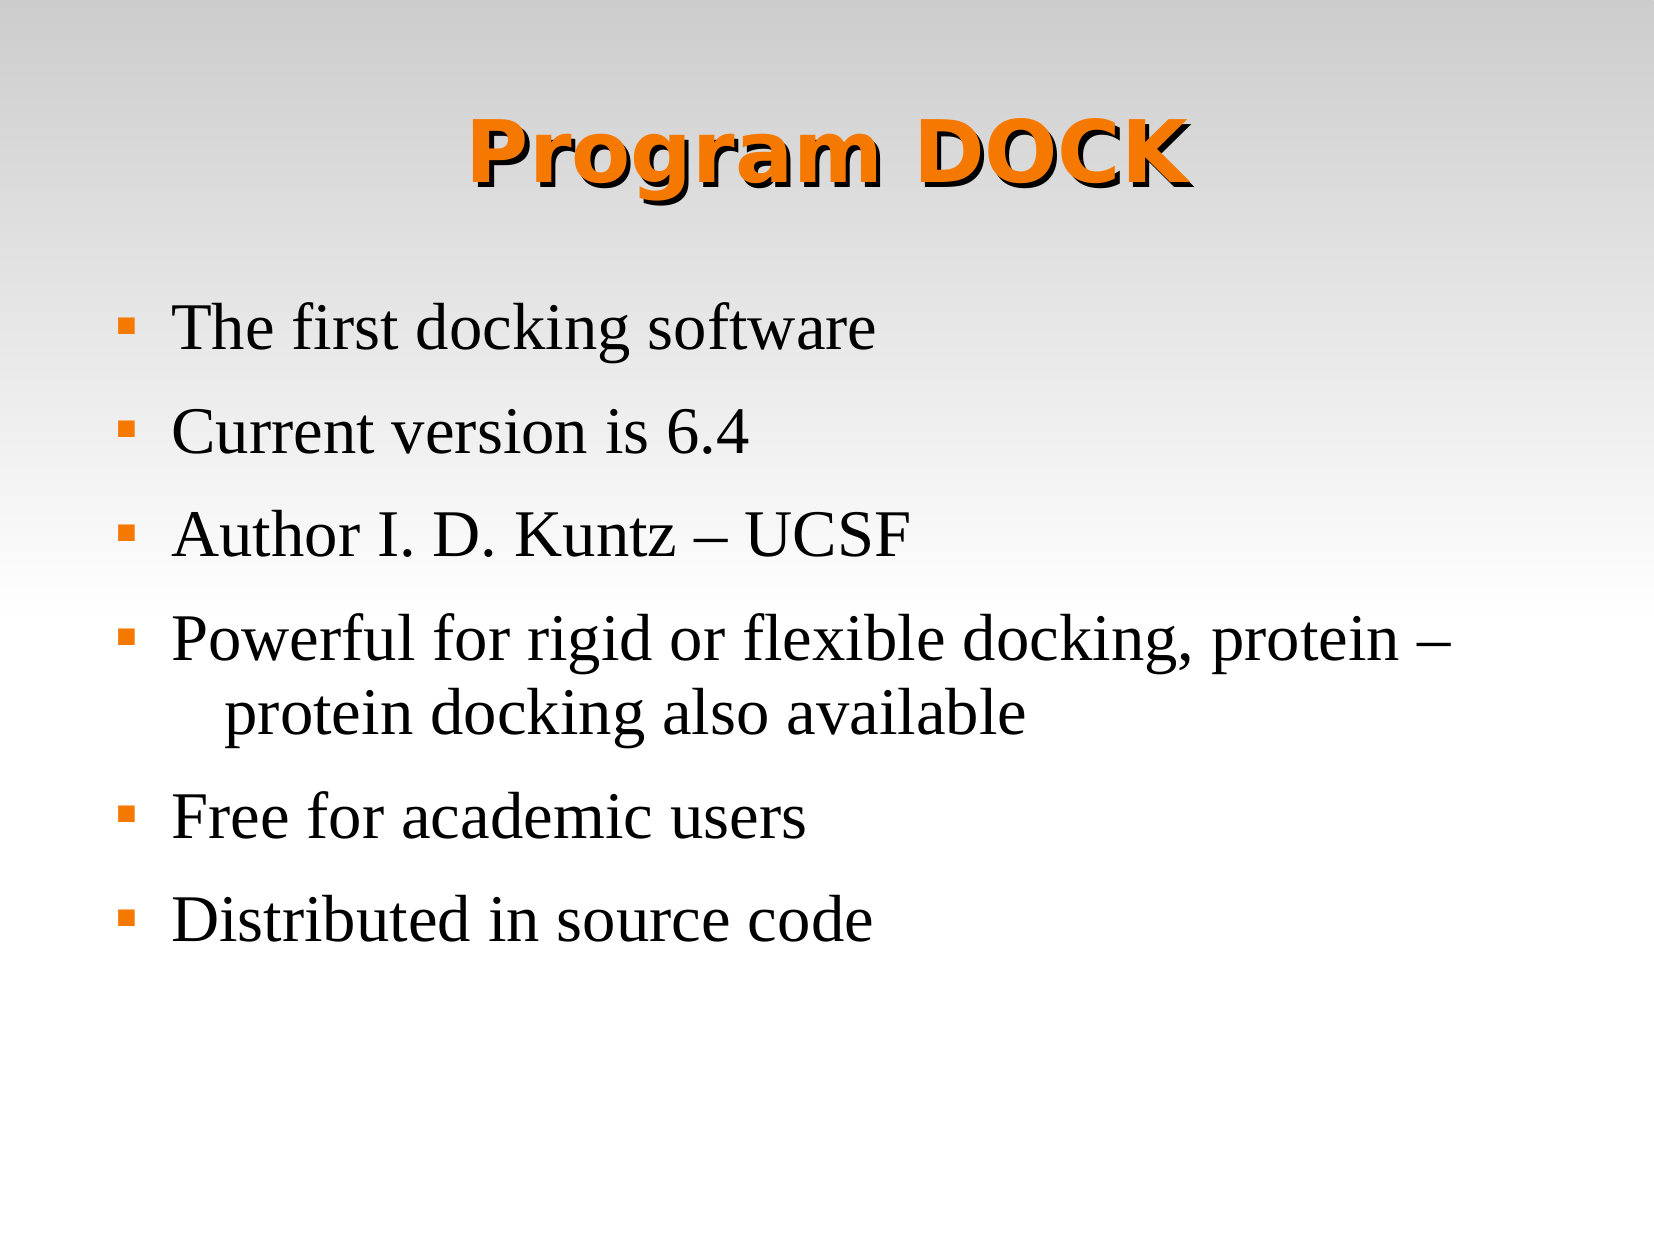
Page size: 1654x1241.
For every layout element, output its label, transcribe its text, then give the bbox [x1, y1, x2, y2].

list The first docking software Current version is 6.4 Author I. D. Kuntz – UCSF Powerful for rigid or flexible docking, protein – protein docking also available Free for academic users Distributed in source code [82, 290, 1571, 1109]
title Program DOCK [82, 49, 1571, 257]
